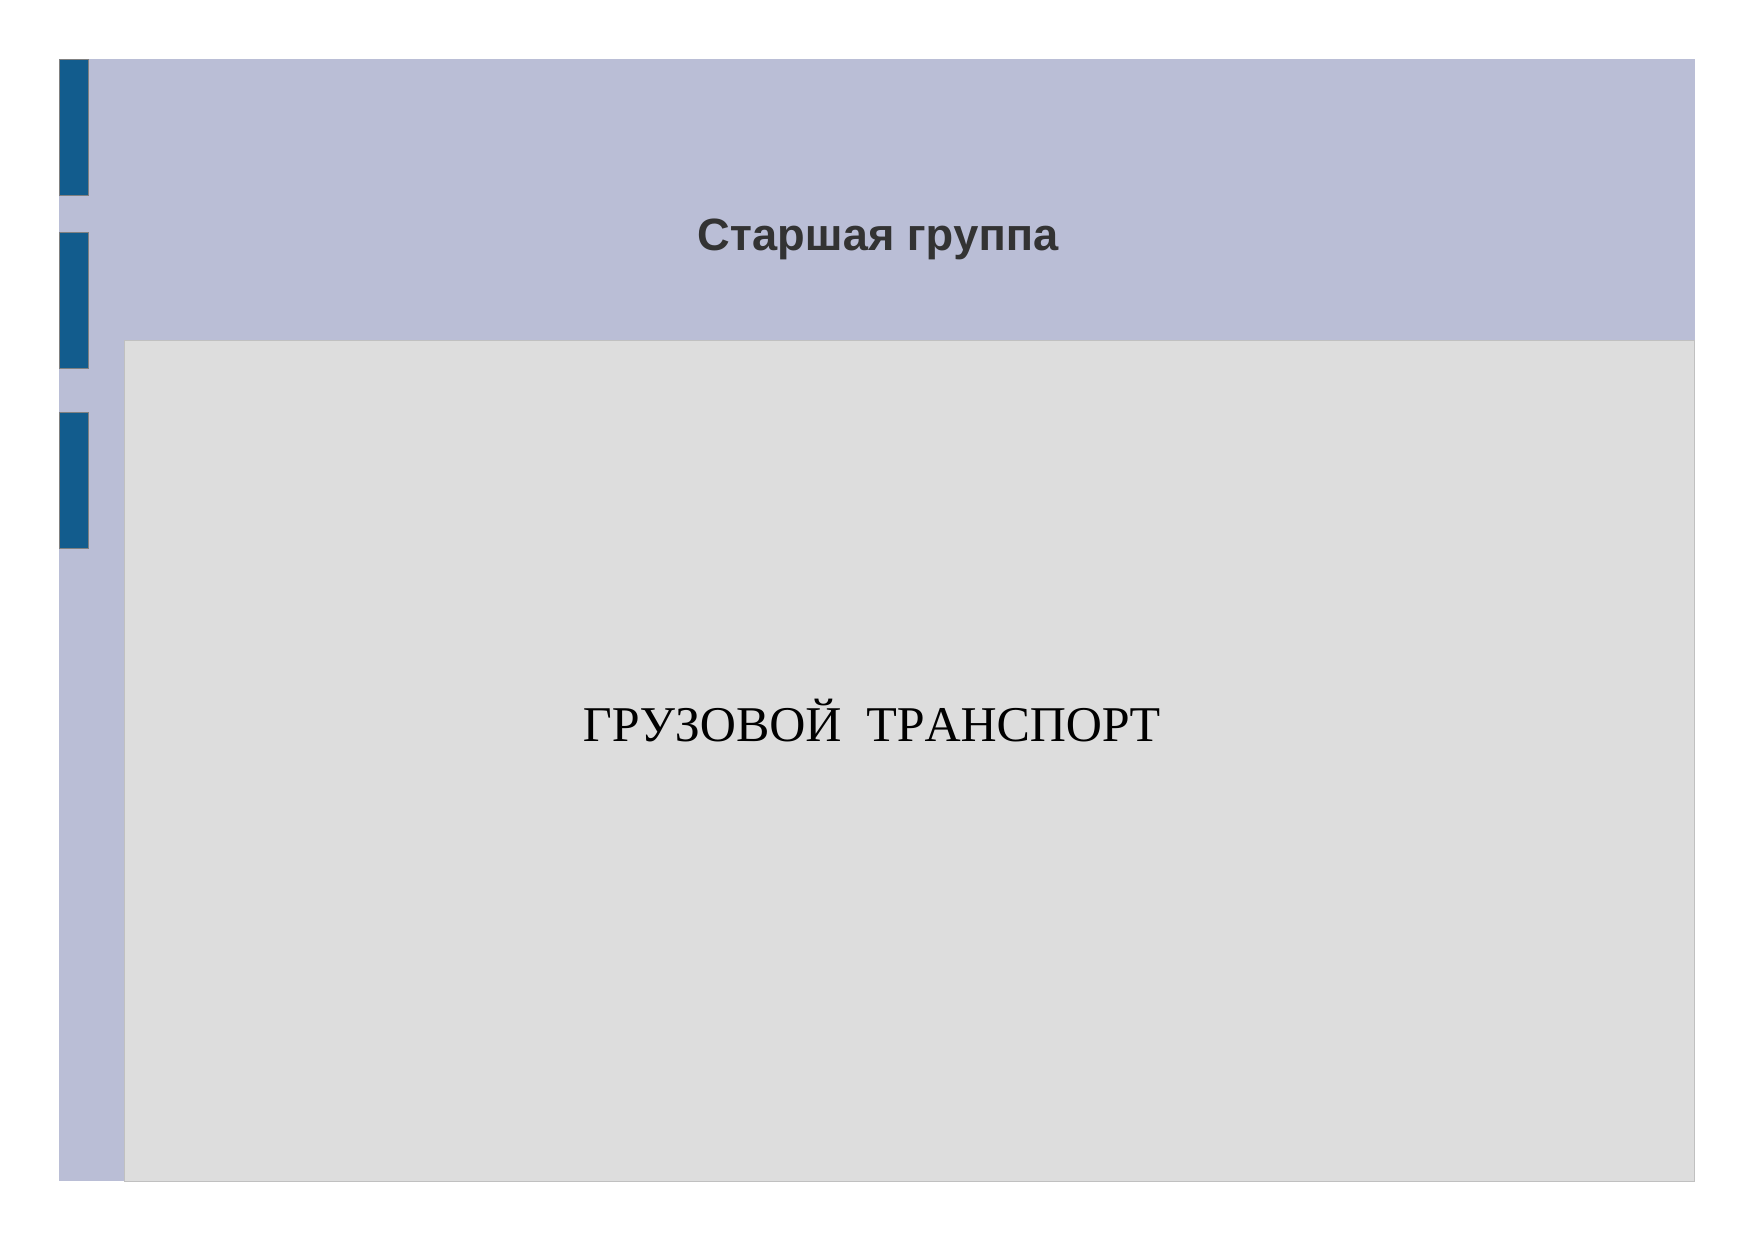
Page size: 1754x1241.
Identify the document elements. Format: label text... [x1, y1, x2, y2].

title Старшая группа [179, 141, 1577, 329]
subtitle ГРУЗОВОЙ ТРАНСПОРТ [179, 370, 1577, 1078]
